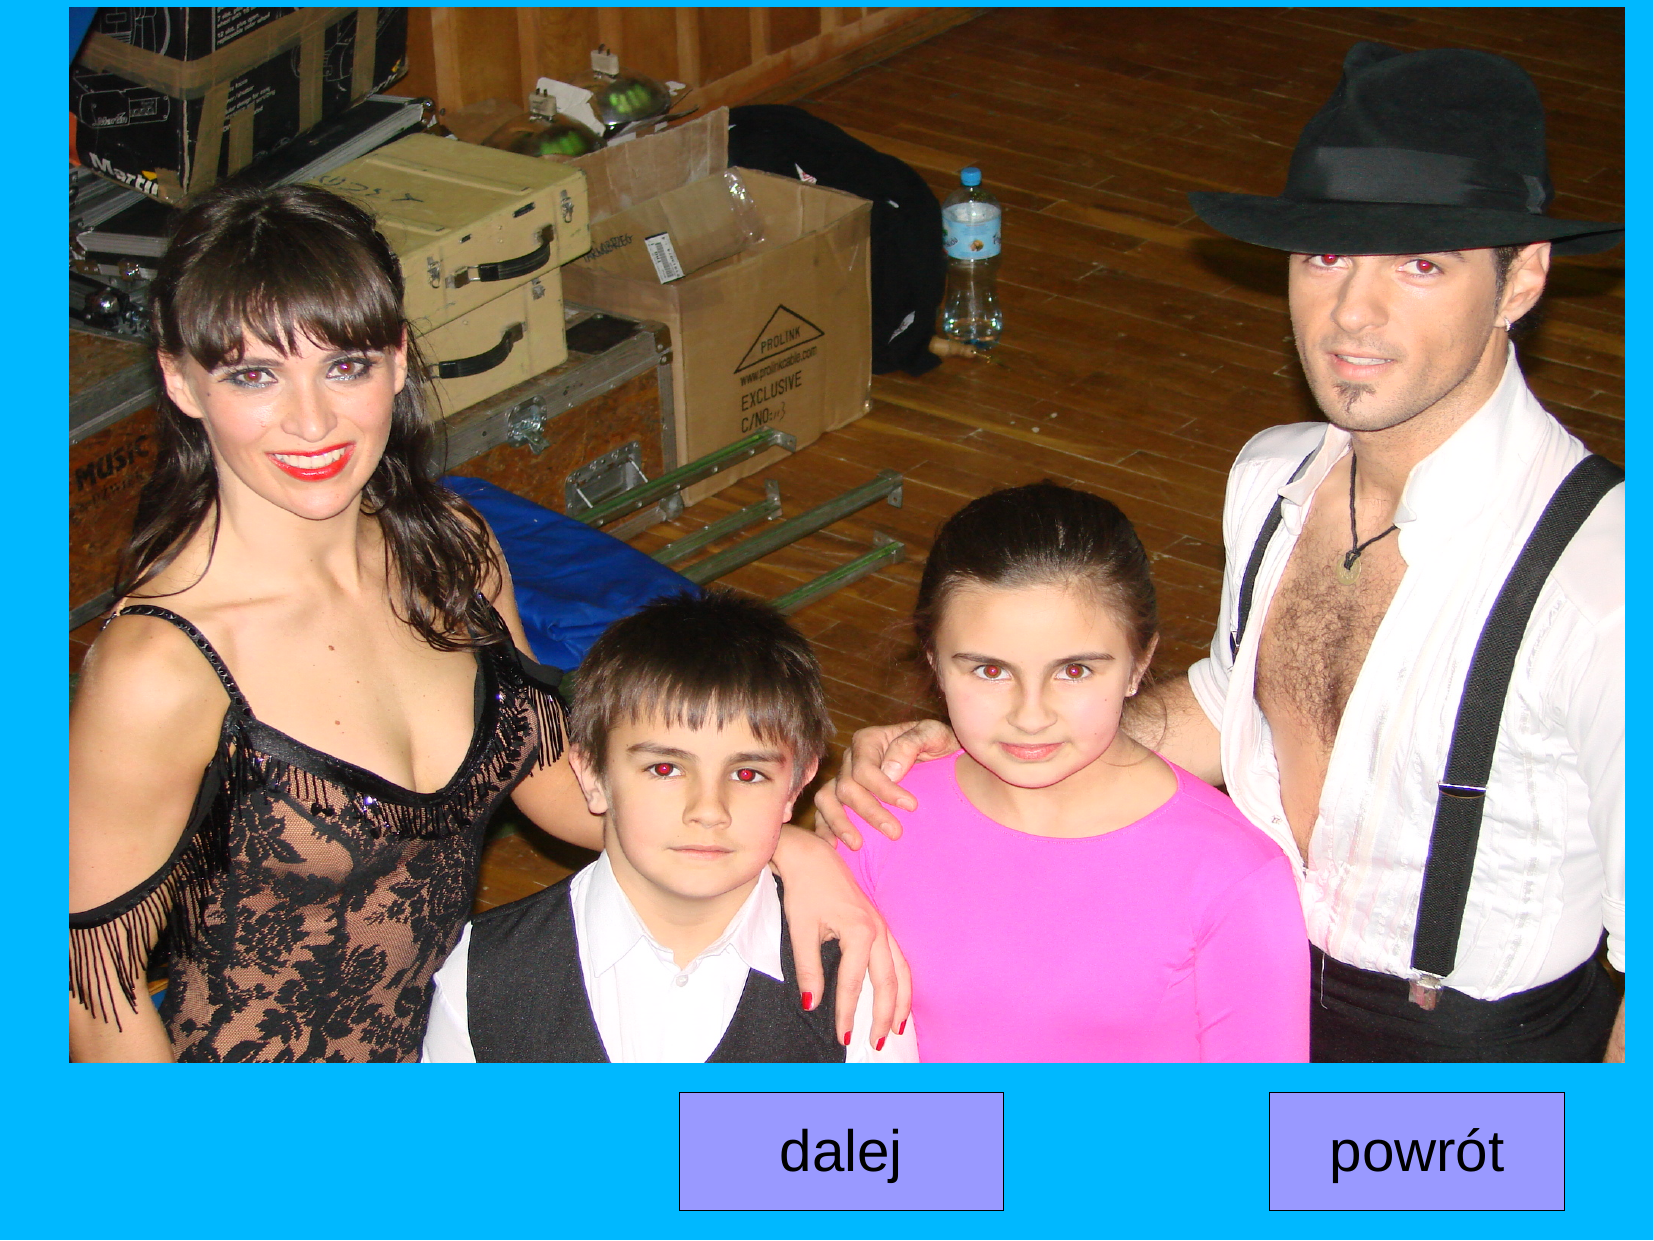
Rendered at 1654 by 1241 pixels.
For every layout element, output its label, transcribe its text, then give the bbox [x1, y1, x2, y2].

text_box dalej [679, 1092, 1004, 1211]
picture [70, 8, 1624, 1062]
text_box powrót [1269, 1092, 1565, 1211]
